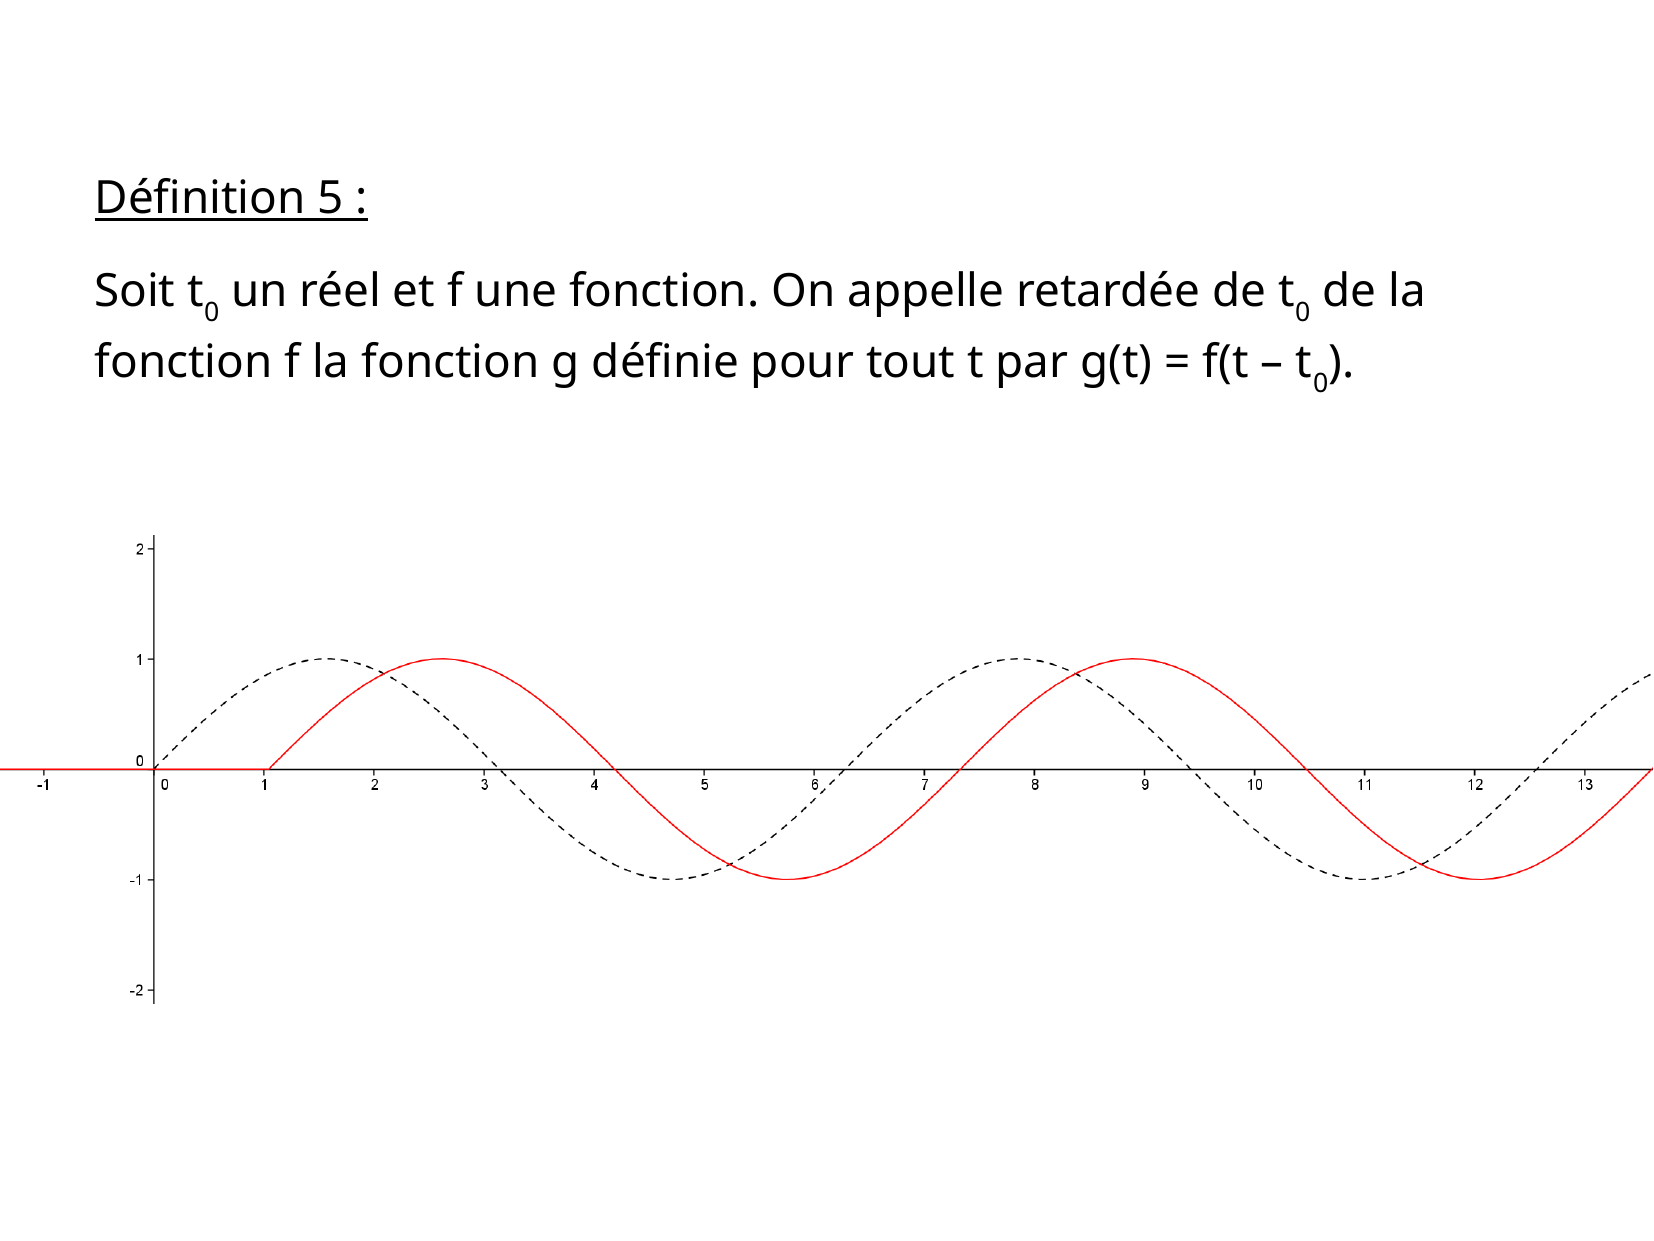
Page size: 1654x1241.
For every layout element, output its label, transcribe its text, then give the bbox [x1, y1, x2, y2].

list Définition 5 : Soit t0 un réel et f une fonction. On appelle retardée de t0 de la fonction f la fonction g définie pour tout t par g(t) = f(t – t0). [94, 164, 1583, 473]
picture [0, 535, 1653, 1004]
